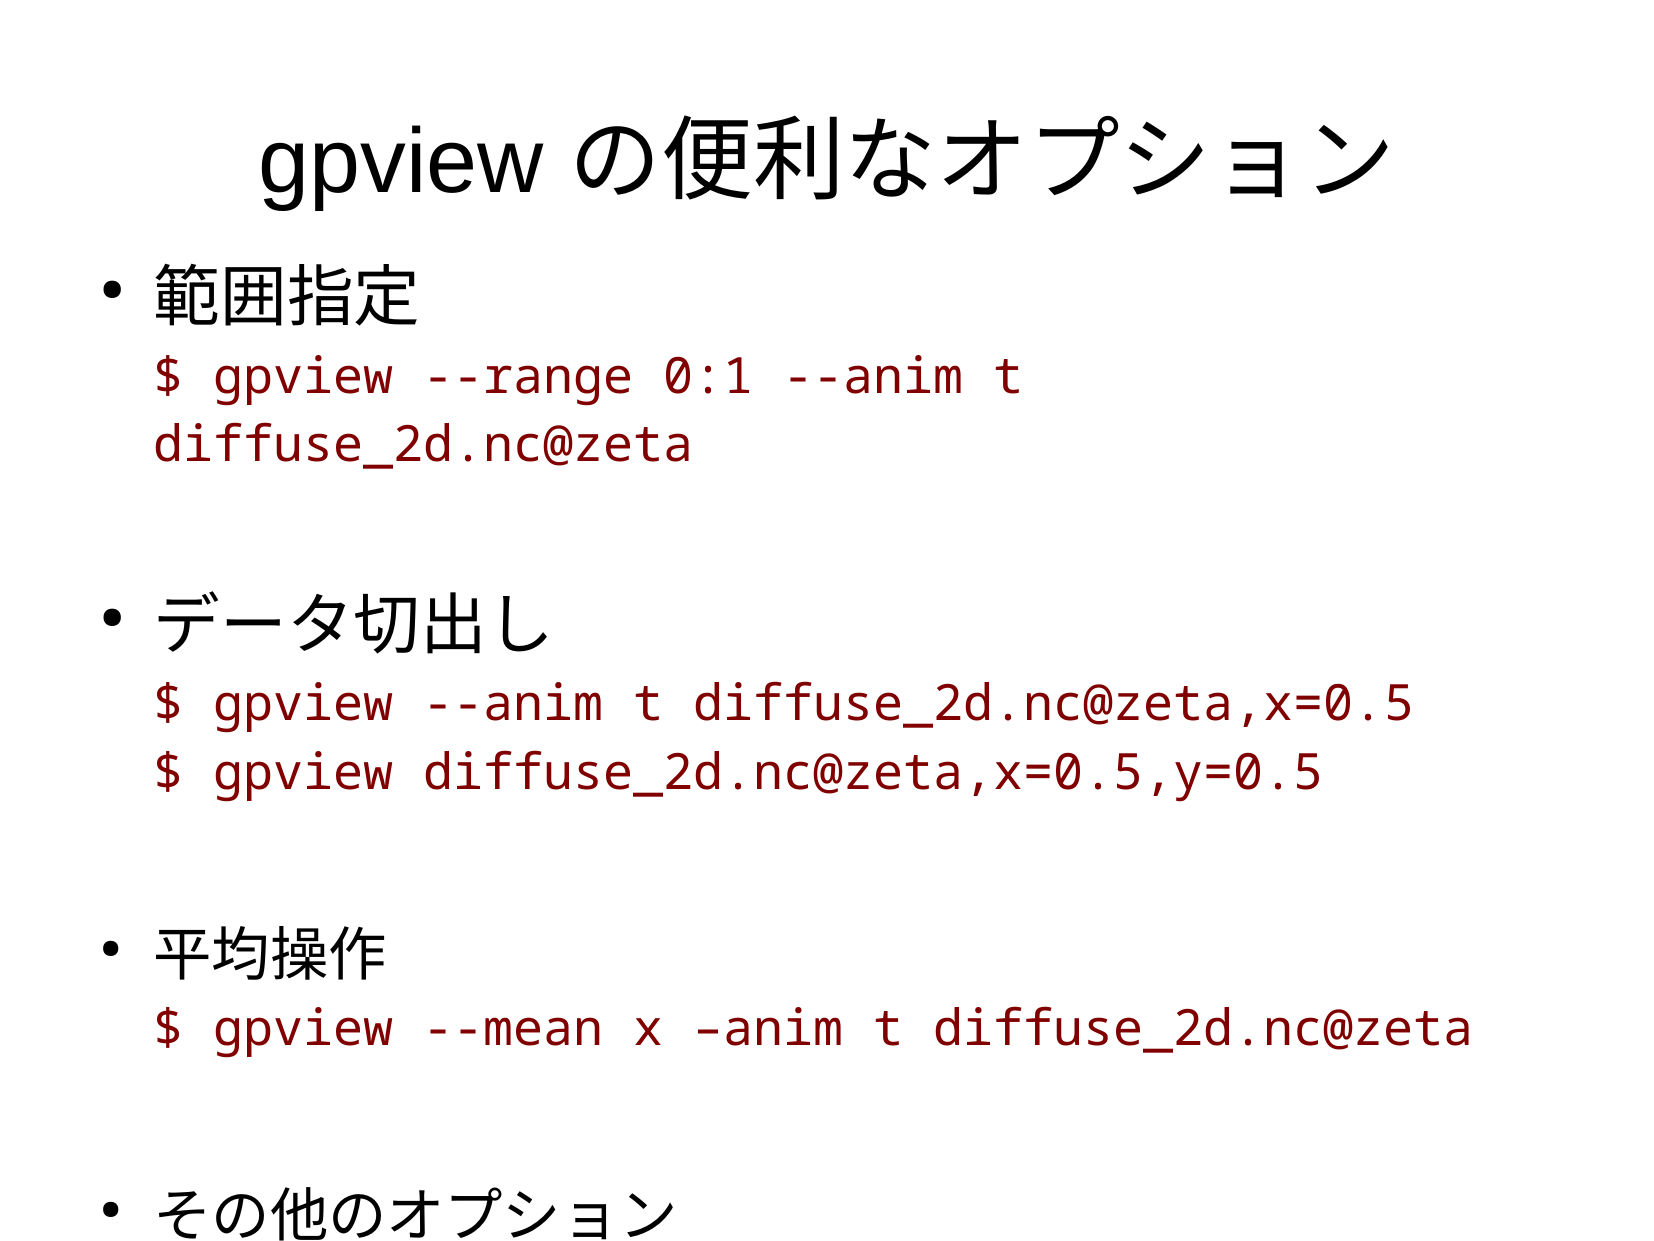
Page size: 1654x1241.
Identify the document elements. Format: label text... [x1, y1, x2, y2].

title gpview の便利なオプション [82, 49, 1571, 242]
list 範囲指定 $ gpview --range 0:1 --anim t diffuse_2d.nc@zeta データ切出し $ gpview --anim t diffuse_2d.nc@zeta,x=0.5 $ gpview diffuse_2d.nc@zeta,x=0.5,y=0.5 平均操作 $ gpview --mean x –anim t diffuse_2d.nc@zeta その他のオプション $ gpview --help [82, 242, 1571, 1108]
